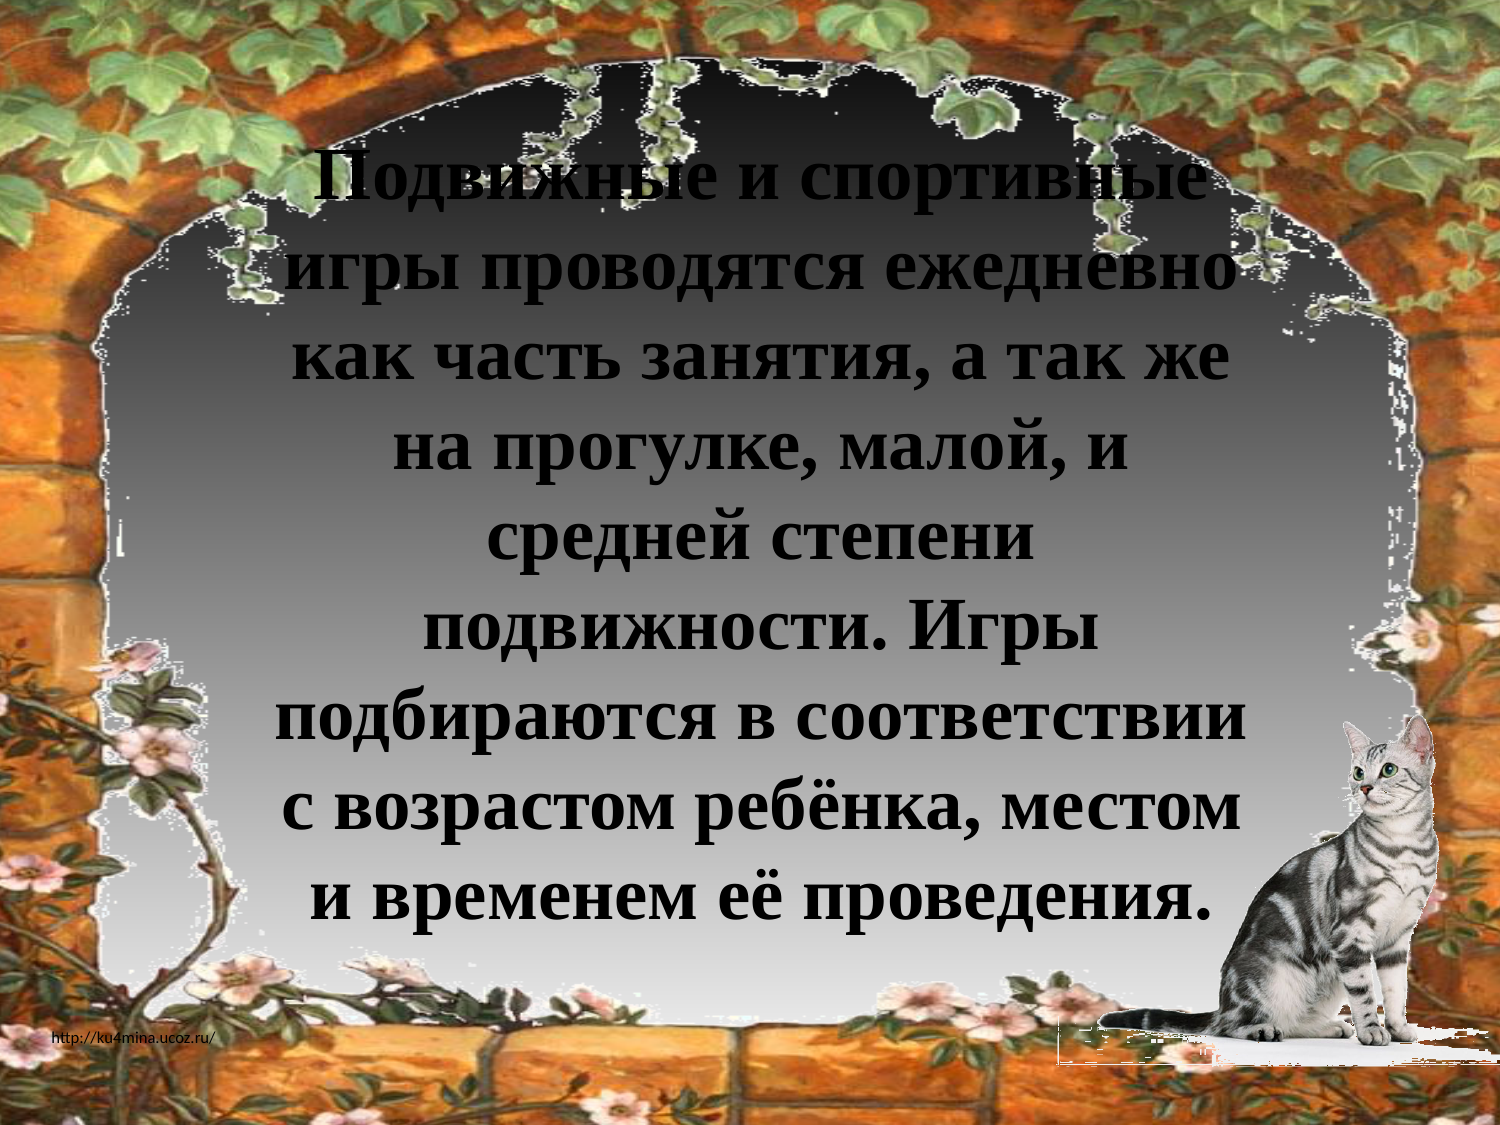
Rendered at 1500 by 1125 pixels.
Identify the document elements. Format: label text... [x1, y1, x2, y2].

picture [0, 0, 1500, 1125]
title Подвижные и спортивные игры проводятся ежедневно как часть занятия, а так же на прогулке, малой, и средней степени подвижности. Игры подбираются в соответствии с возрастом ребёнка, местом и временем её проведения. [257, 117, 1266, 997]
